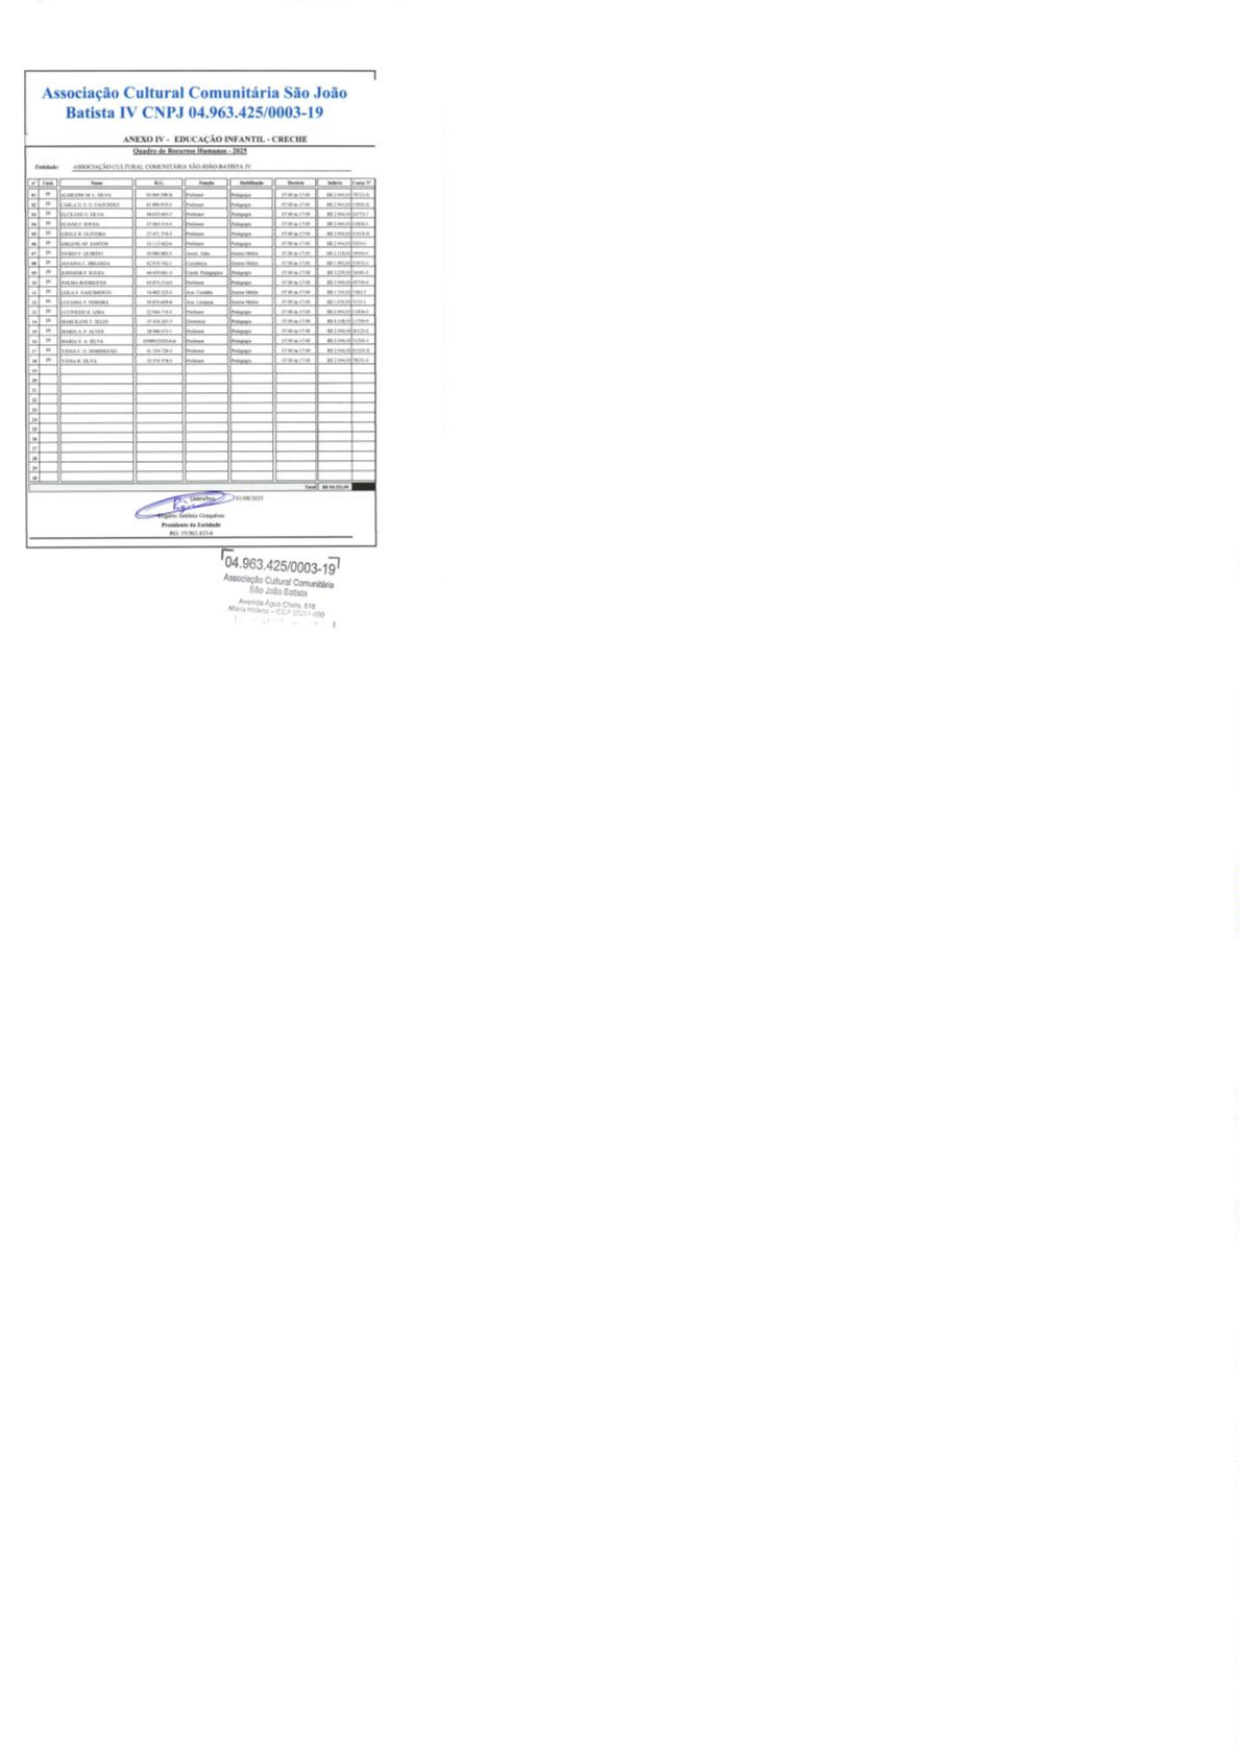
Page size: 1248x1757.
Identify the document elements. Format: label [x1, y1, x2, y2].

text_box [0, 0, 1240, 1757]
